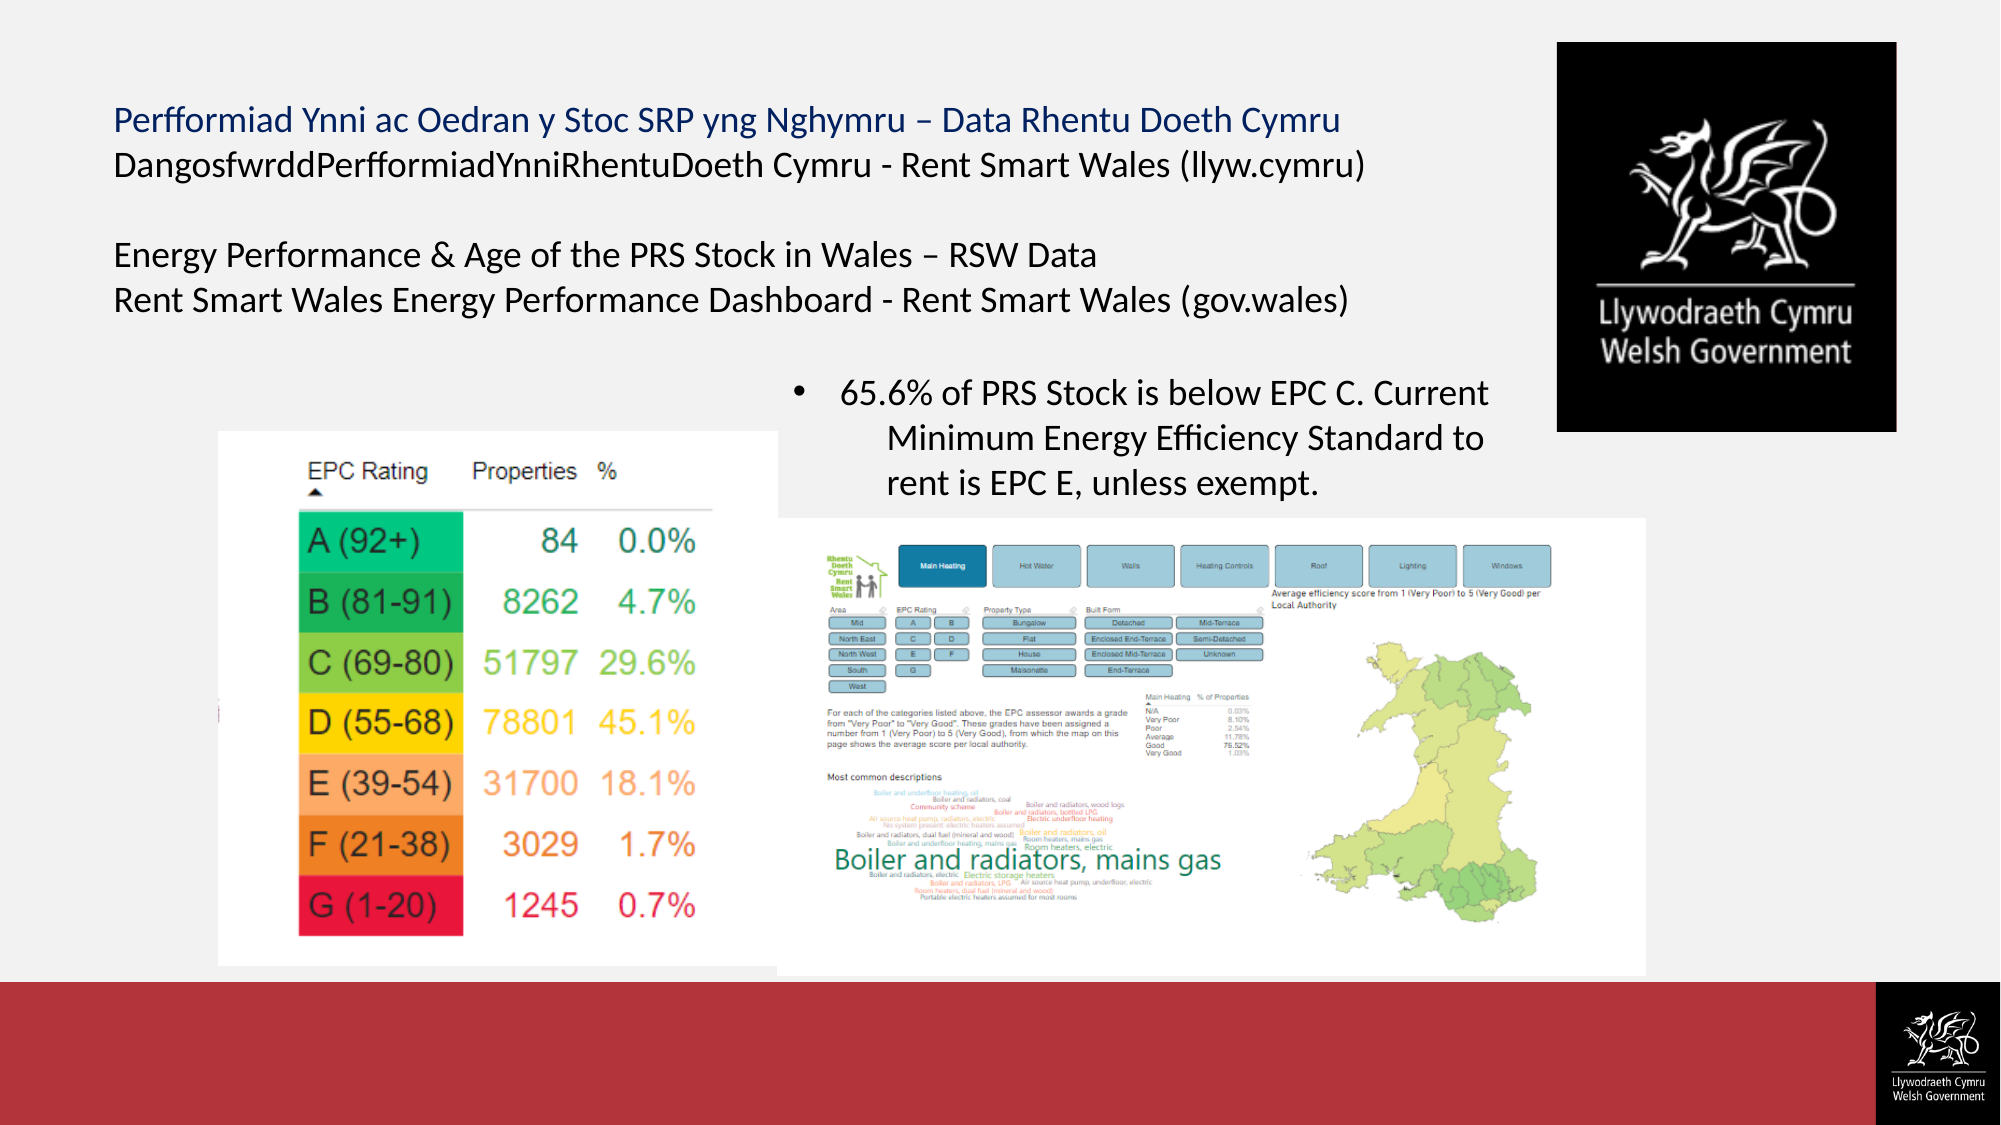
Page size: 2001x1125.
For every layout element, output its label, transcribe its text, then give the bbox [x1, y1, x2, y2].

picture [1556, 42, 1897, 432]
text_box [0, 983, 1875, 1125]
picture [218, 431, 1646, 976]
text_box Perfformiad Ynni ac Oedran y Stoc SRP yng Nghymru – Data Rhentu Doeth Cymru Dangosfwrdd Perfformiad Ynni Rhentu Doeth Cymru - Rent Smart Wales (llyw.cymru) Energy Performance & Age of the PRS Stock in Wales – RSW Data Rent Smart Wales Energy Performance Dashboard - Rent Smart Wales (gov.wales) [98, 87, 1458, 330]
text_box 65.6% of PRS Stock is below EPC C. Current Minimum Energy Efficiency Standard to rent is EPC E, unless exempt. [777, 360, 1523, 558]
picture [1875, 982, 2000, 1125]
